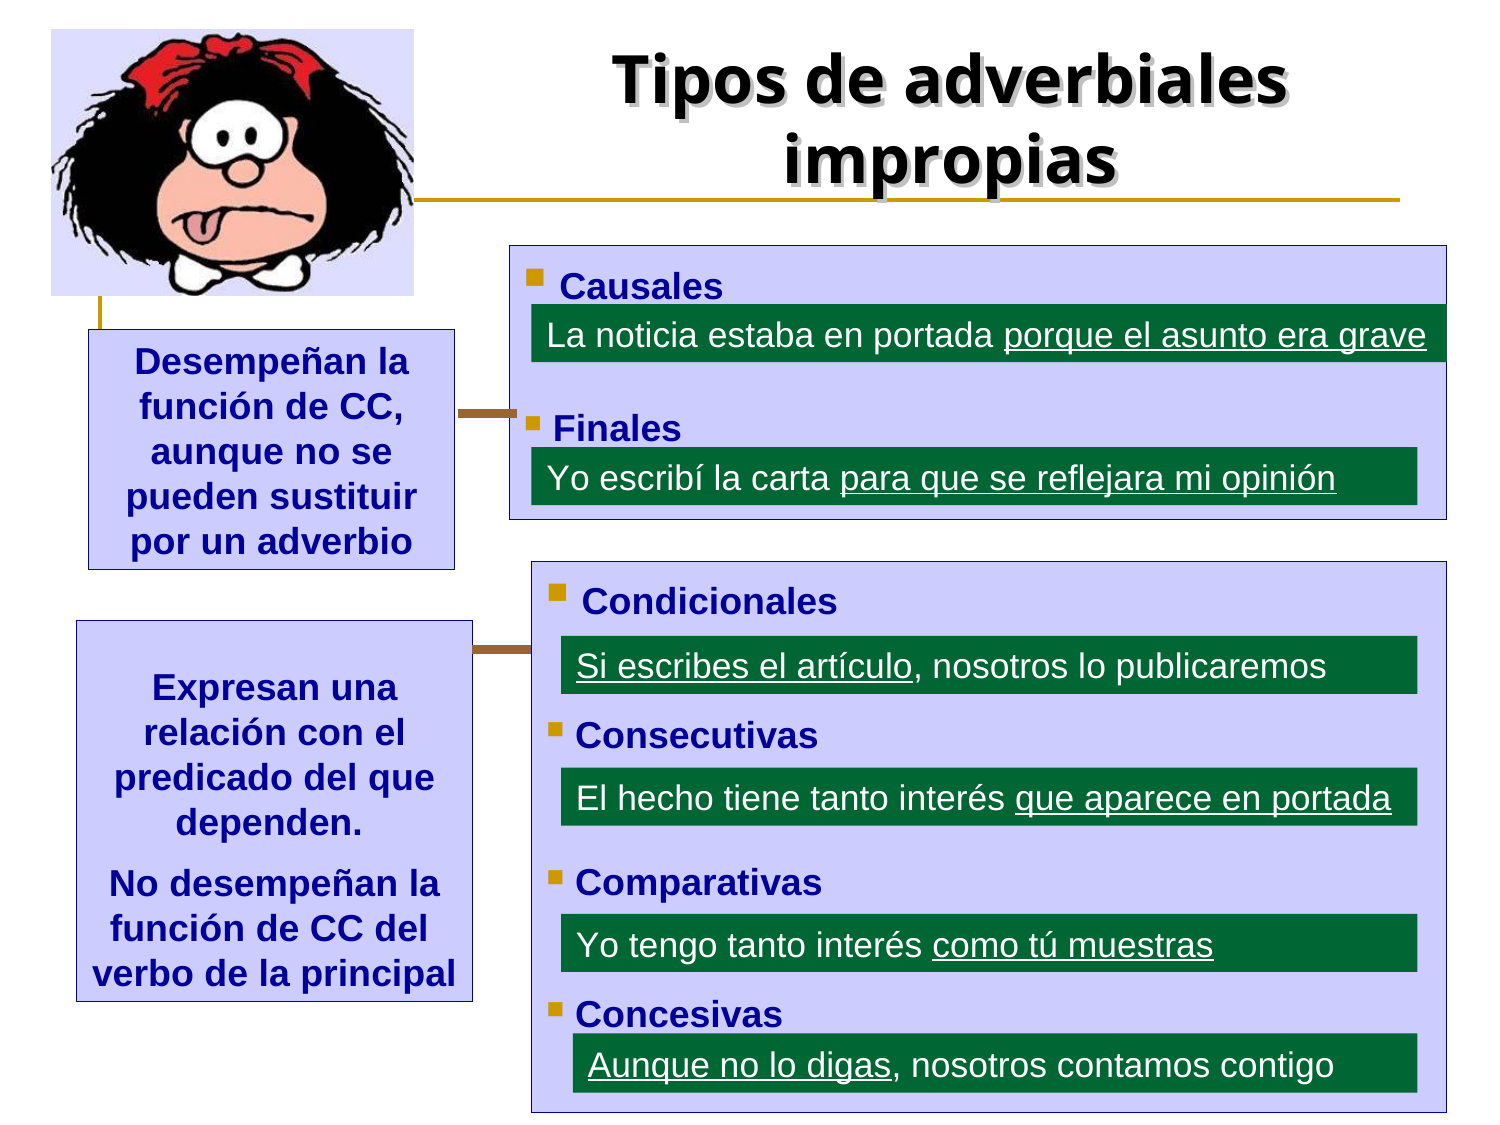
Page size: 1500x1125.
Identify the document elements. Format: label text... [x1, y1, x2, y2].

picture [51, 29, 414, 296]
table_header Desempeñan la función de CC, aunque no se pueden sustituir por un adverbio [89, 330, 454, 569]
table_header Causales Finales [510, 246, 1446, 519]
table_header Expresan una relación con el predicado del que dependen. No desempeñan la función de CC del verbo de la principal [77, 621, 472, 1001]
text_box La noticia estaba en portada porque el asunto era grave [531, 304, 1447, 363]
text_box Yo tengo tanto interés como tú muestras [561, 913, 1418, 972]
text_box El hecho tiene tanto interés que aparece en portada [561, 767, 1418, 826]
text_box Si escribes el artículo, nosotros lo publicaremos [561, 635, 1418, 694]
table_header Condicionales Consecutivas Comparativas Concesivas [532, 562, 1446, 1112]
text_box Aunque no lo digas, nosotros contamos contigo [572, 1033, 1418, 1093]
text_box Yo escribí la carta para que se reflejara mi opinión [531, 447, 1418, 506]
text_box Tipos de adverbiales impropias [442, 29, 1459, 205]
